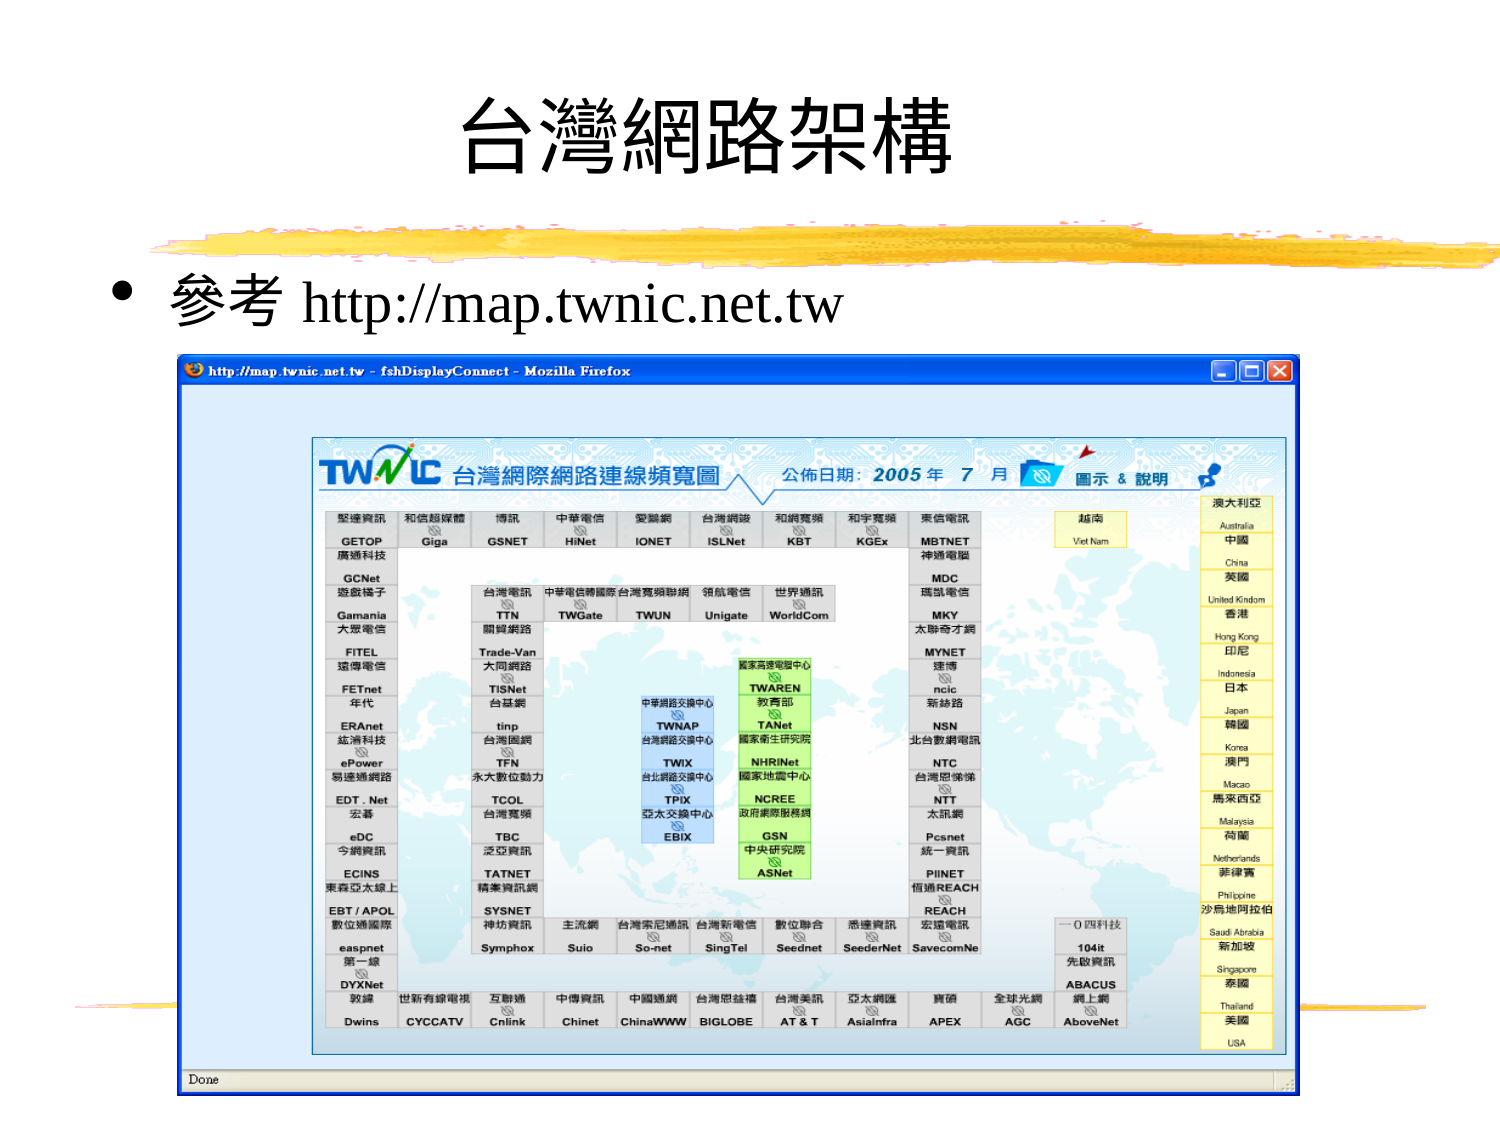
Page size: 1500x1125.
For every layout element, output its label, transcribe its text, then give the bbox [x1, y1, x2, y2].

picture [75, 354, 1426, 1096]
picture [150, 215, 1500, 279]
title 台灣網路架構 [66, 44, 1342, 218]
list 參考http://map.twnic.net.tw [112, 255, 1388, 916]
